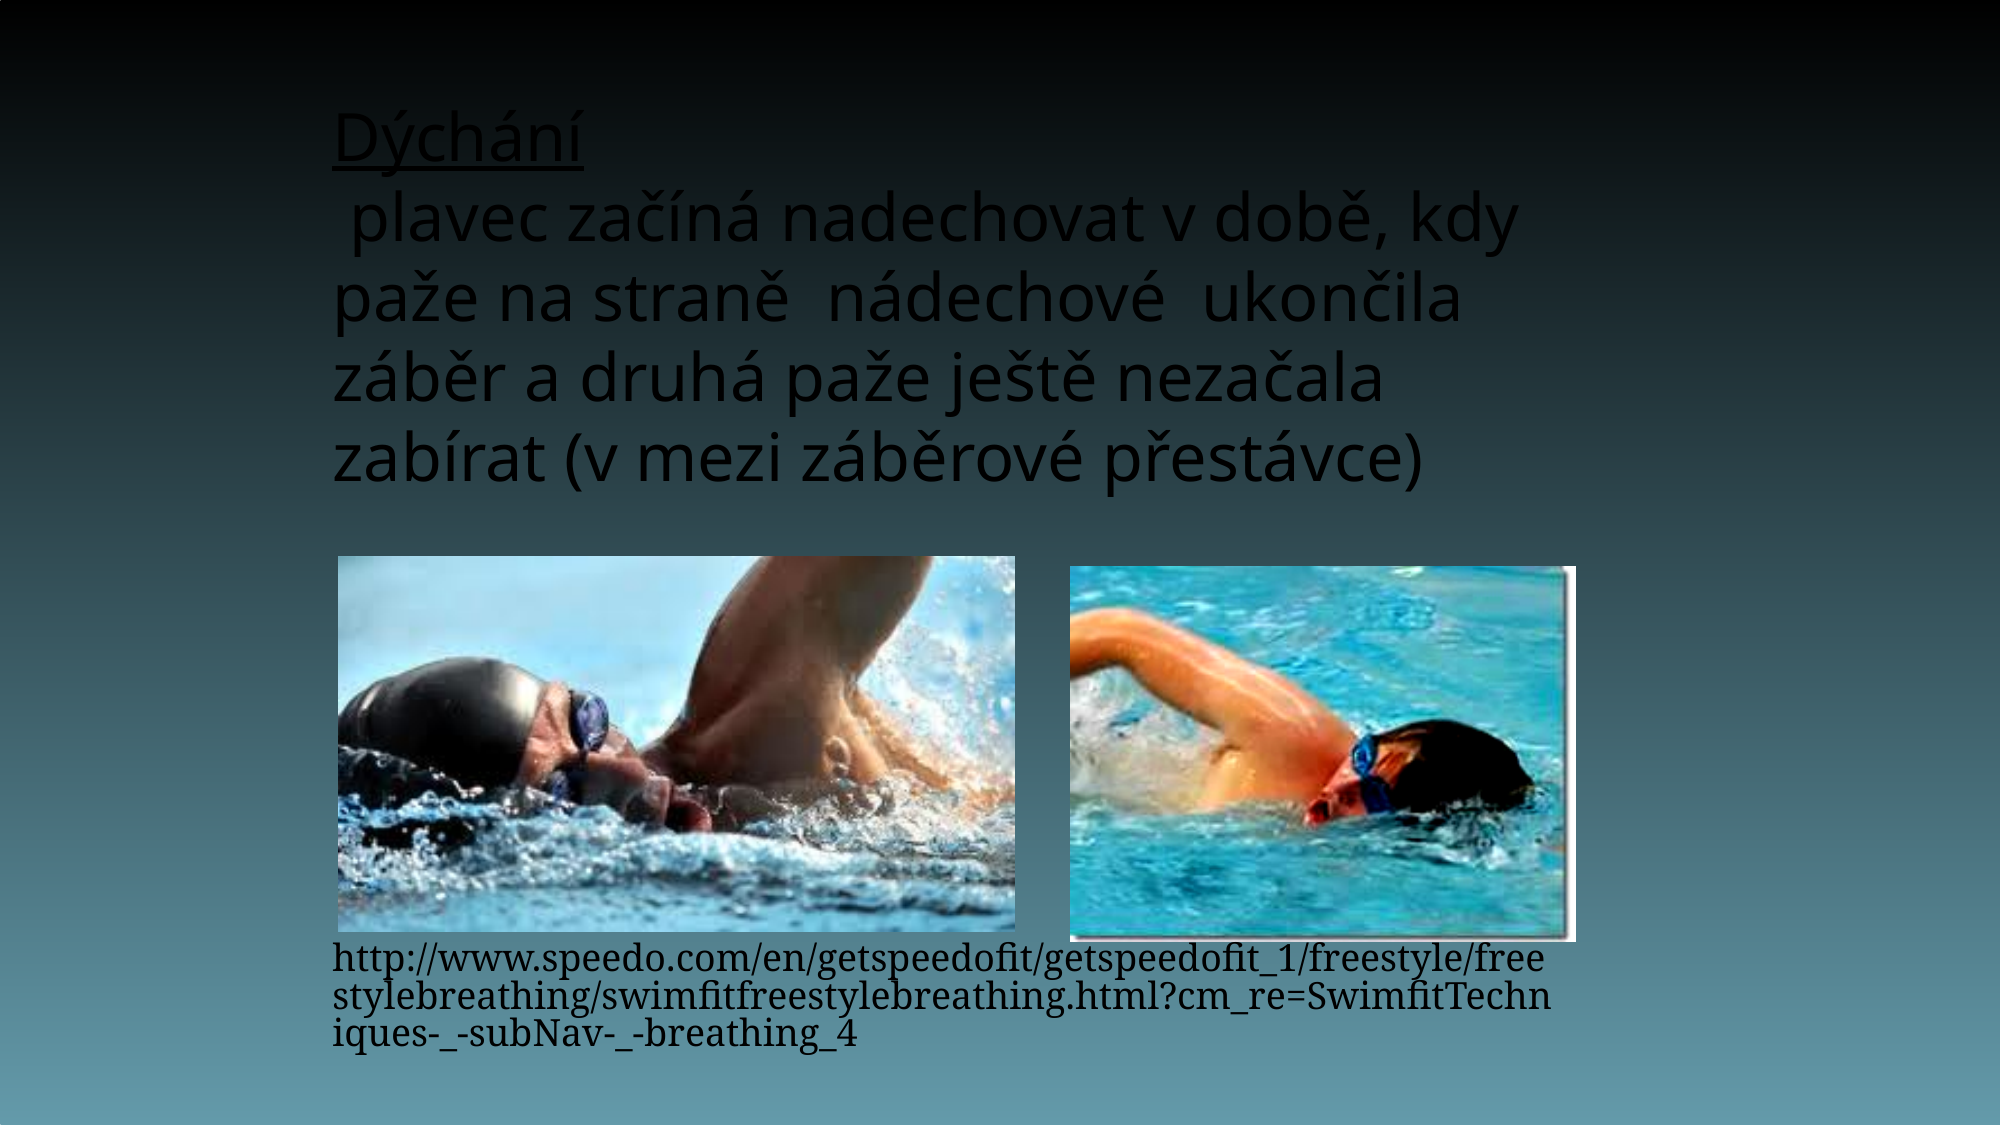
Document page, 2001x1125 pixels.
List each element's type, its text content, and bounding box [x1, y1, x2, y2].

text_box http://www.speedo.com/en/getspeedofit/getspeedofit_1/freestyle/freestylebreathing/swimfitfreestylebreathing.html?cm_re=SwimfitTechniques-_-subNav-_-breathing_4 [318, 927, 1575, 993]
picture [1070, 566, 1576, 942]
text_box Dýchání plavec začíná nadechovat v době, kdy paže na straně nádechové ukončila záběr a druhá paže ještě nezačala zabírat (v mezi záběrové přestávce) [318, 74, 1617, 524]
picture [338, 557, 1015, 927]
